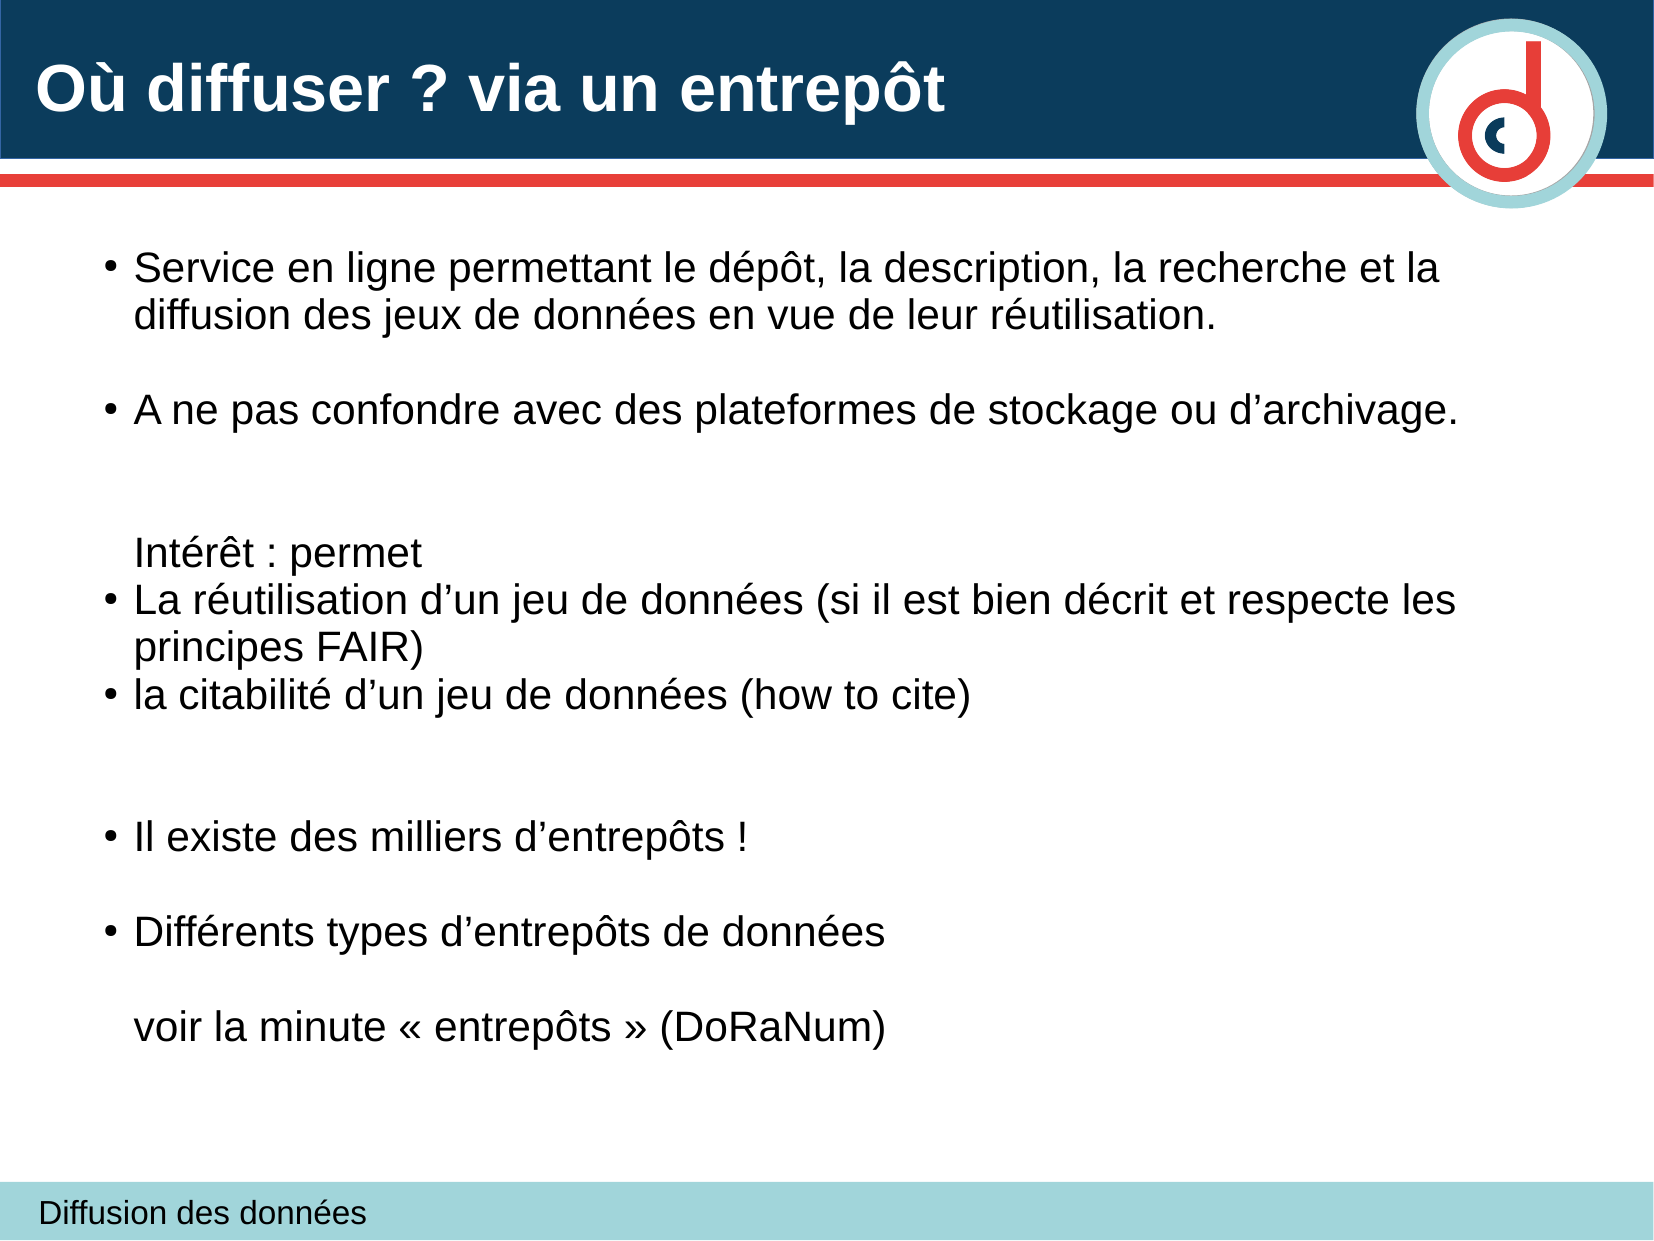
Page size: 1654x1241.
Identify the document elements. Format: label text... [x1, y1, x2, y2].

text_box Service en ligne permettant le dépôt, la description, la recherche et la diffusion des jeux de données en vue de leur réutilisation. A ne pas confondre avec des plateformes de stockage ou d’archivage. Intérêt : permet La réutilisation d’un jeu de données (si il est bien décrit et respecte les principes FAIR) la citabilité d’un jeu de données (how to cite) Il existe des milliers d’entrepôts ! Différents types d’entrepôts de données voir la minute « entrepôts » (DoRaNum) [88, 236, 1579, 1063]
title Où diffuser ? via un entrepôt [35, 11, 1430, 159]
text_box Diffusion des données [23, 1187, 621, 1241]
